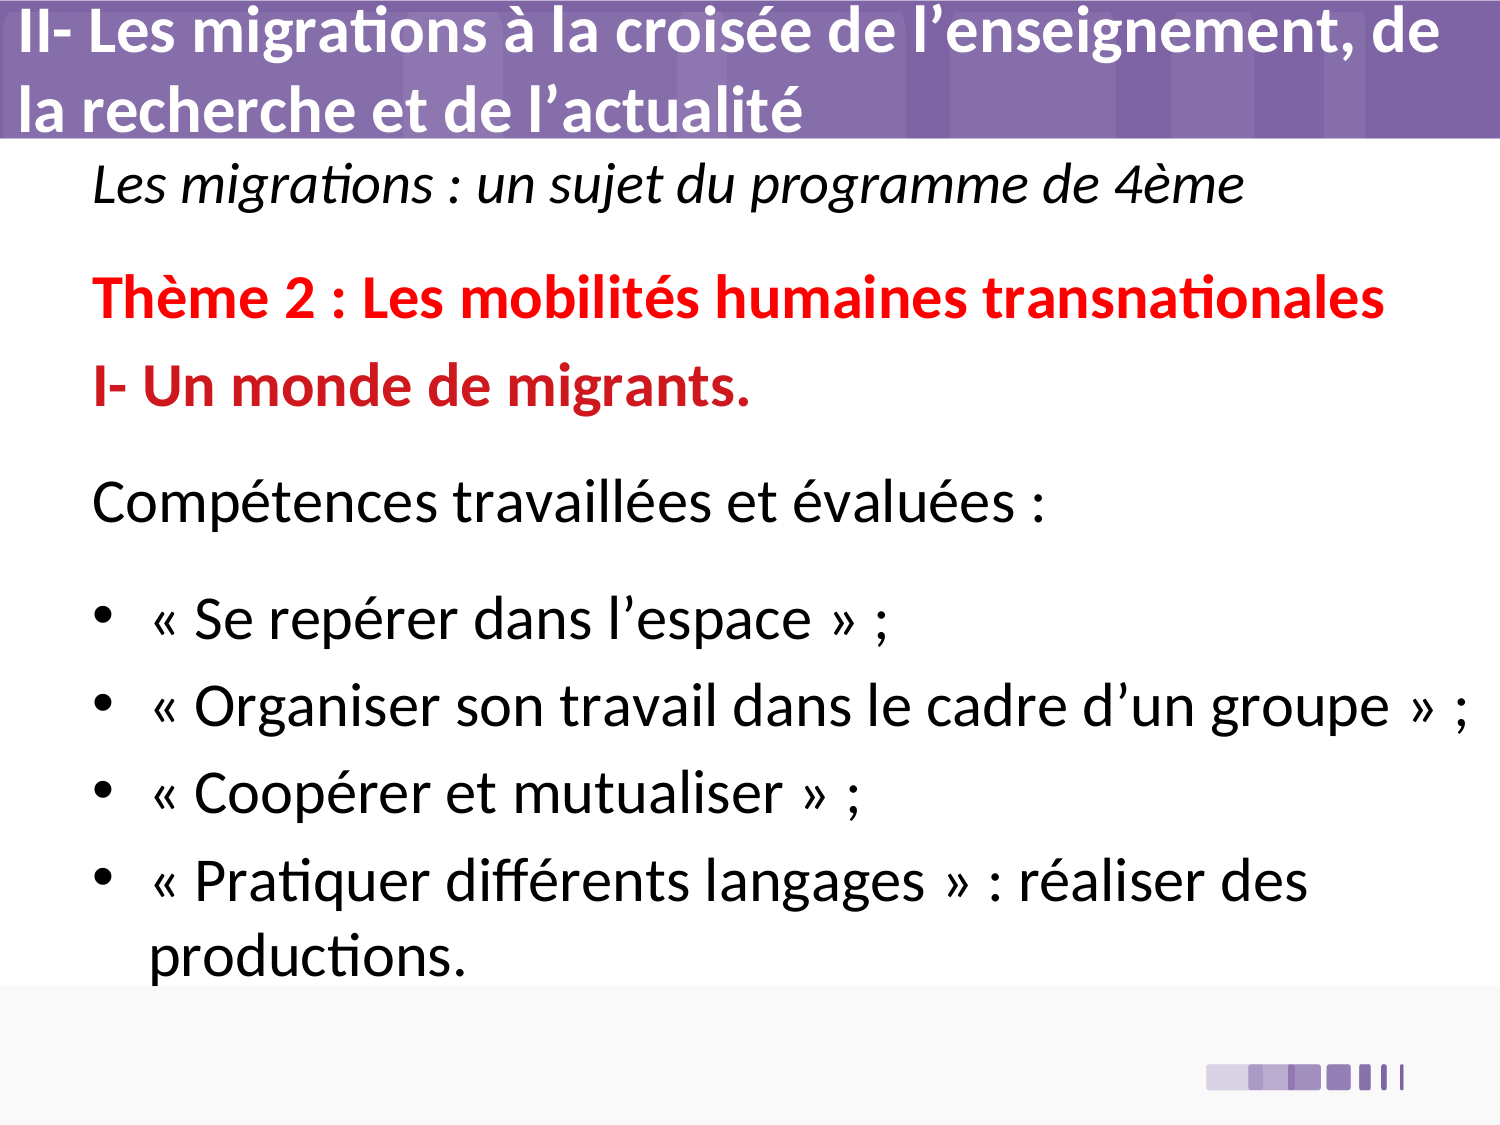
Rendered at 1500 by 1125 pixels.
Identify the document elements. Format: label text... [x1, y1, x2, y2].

text_box Les migrations : un sujet du programme de 4ème Thème 2 : Les mobilités humaines transnationales I- Un monde de migrants. Compétences travaillées et évaluées : « Se repérer dans l’espace » ; « Organiser son travail dans le cadre d’un groupe » ; « Coopérer et mutualiser » ; « Pratiquer différents langages » : réaliser des productions. [76, 137, 1500, 1071]
picture [0, 0, 1500, 1125]
